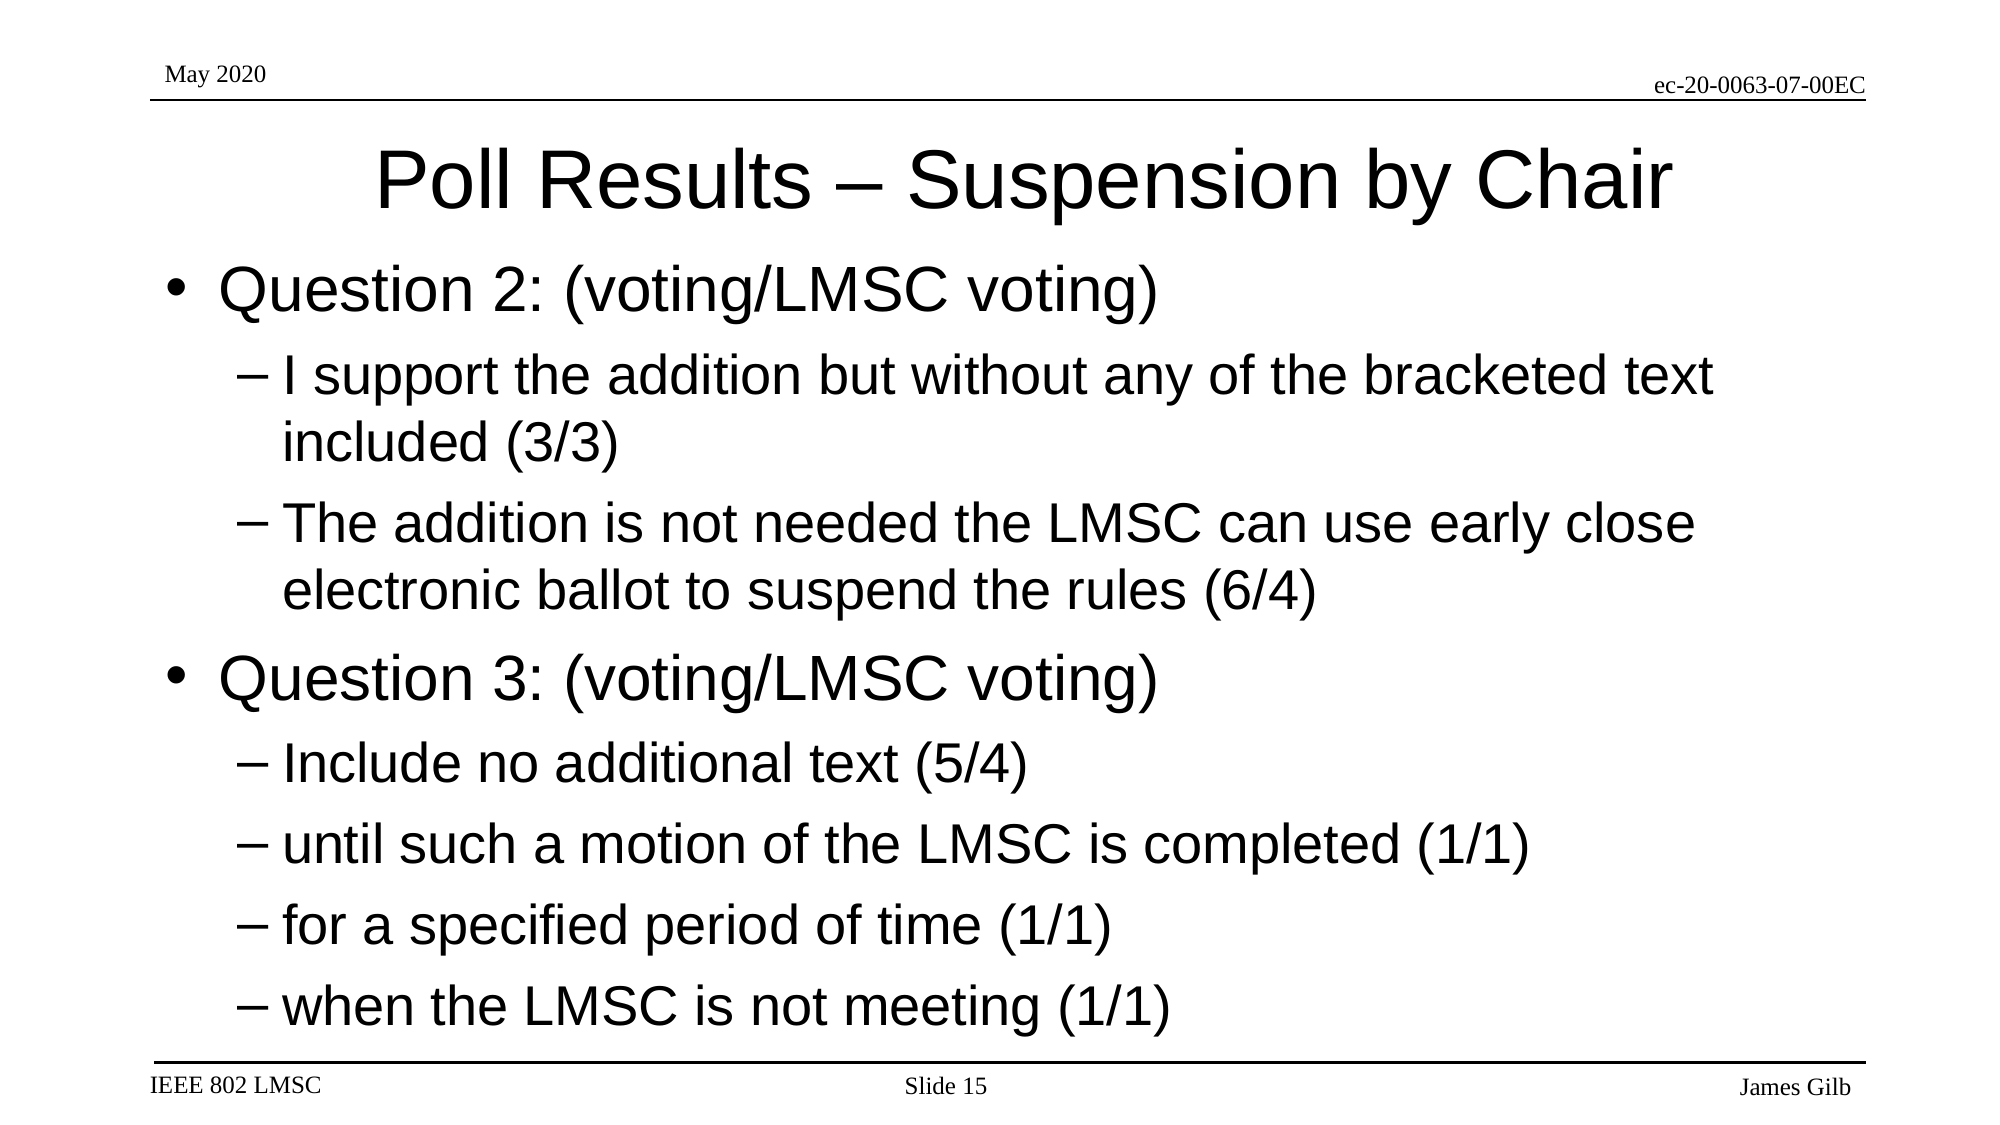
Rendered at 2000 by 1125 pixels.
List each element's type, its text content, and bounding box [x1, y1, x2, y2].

title Poll Results – Suspension by Chair [149, 112, 1900, 238]
list Question 2: (voting/LMSC voting) I support the addition but without any of the bracketed text included (3/3) The addition is not needed the LMSC can use early close electronic ballot to suspend the rules (6/4) Question 3: (voting/LMSC voting) Include no additional text (5/4) until such a motion of the LMSC is completed (1/1) for a specified period of time (1/1) when the LMSC is not meeting (1/1) [149, 239, 1900, 1051]
